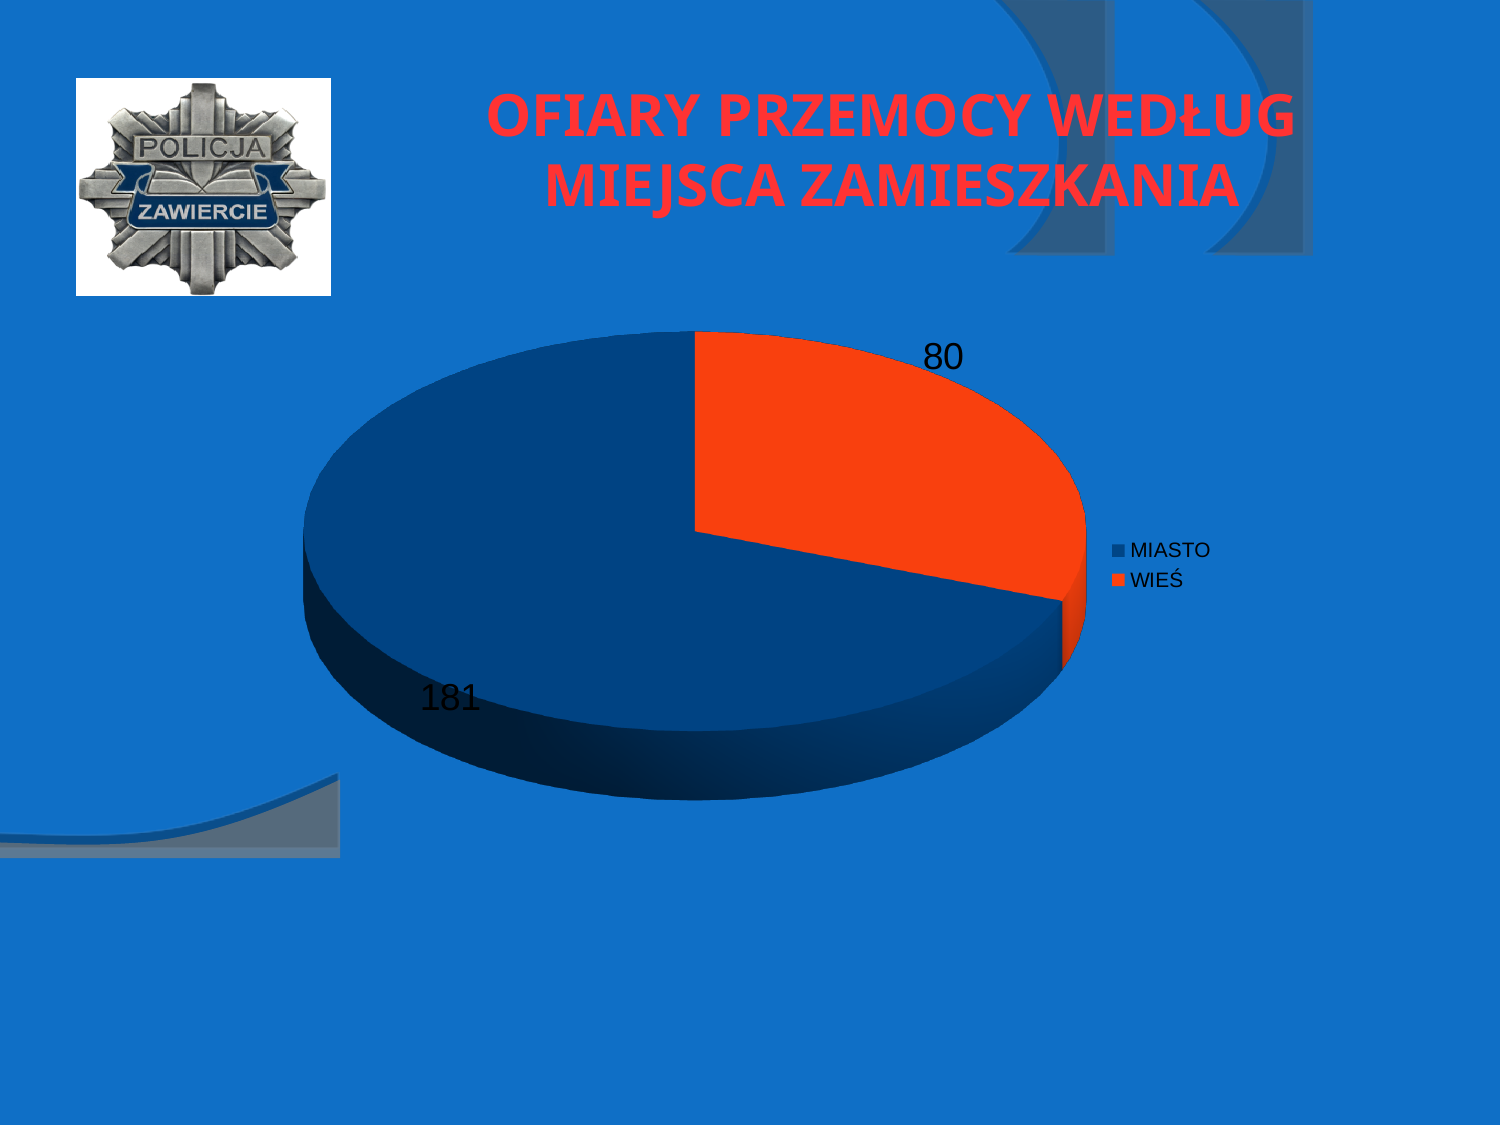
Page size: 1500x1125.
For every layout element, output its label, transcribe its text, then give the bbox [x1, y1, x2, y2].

picture [76, 78, 331, 296]
title OFIARY PRZEMOCY WEDŁUG MIEJSCA ZAMIESZKANIA [354, 70, 1430, 284]
chart [284, 299, 1230, 832]
